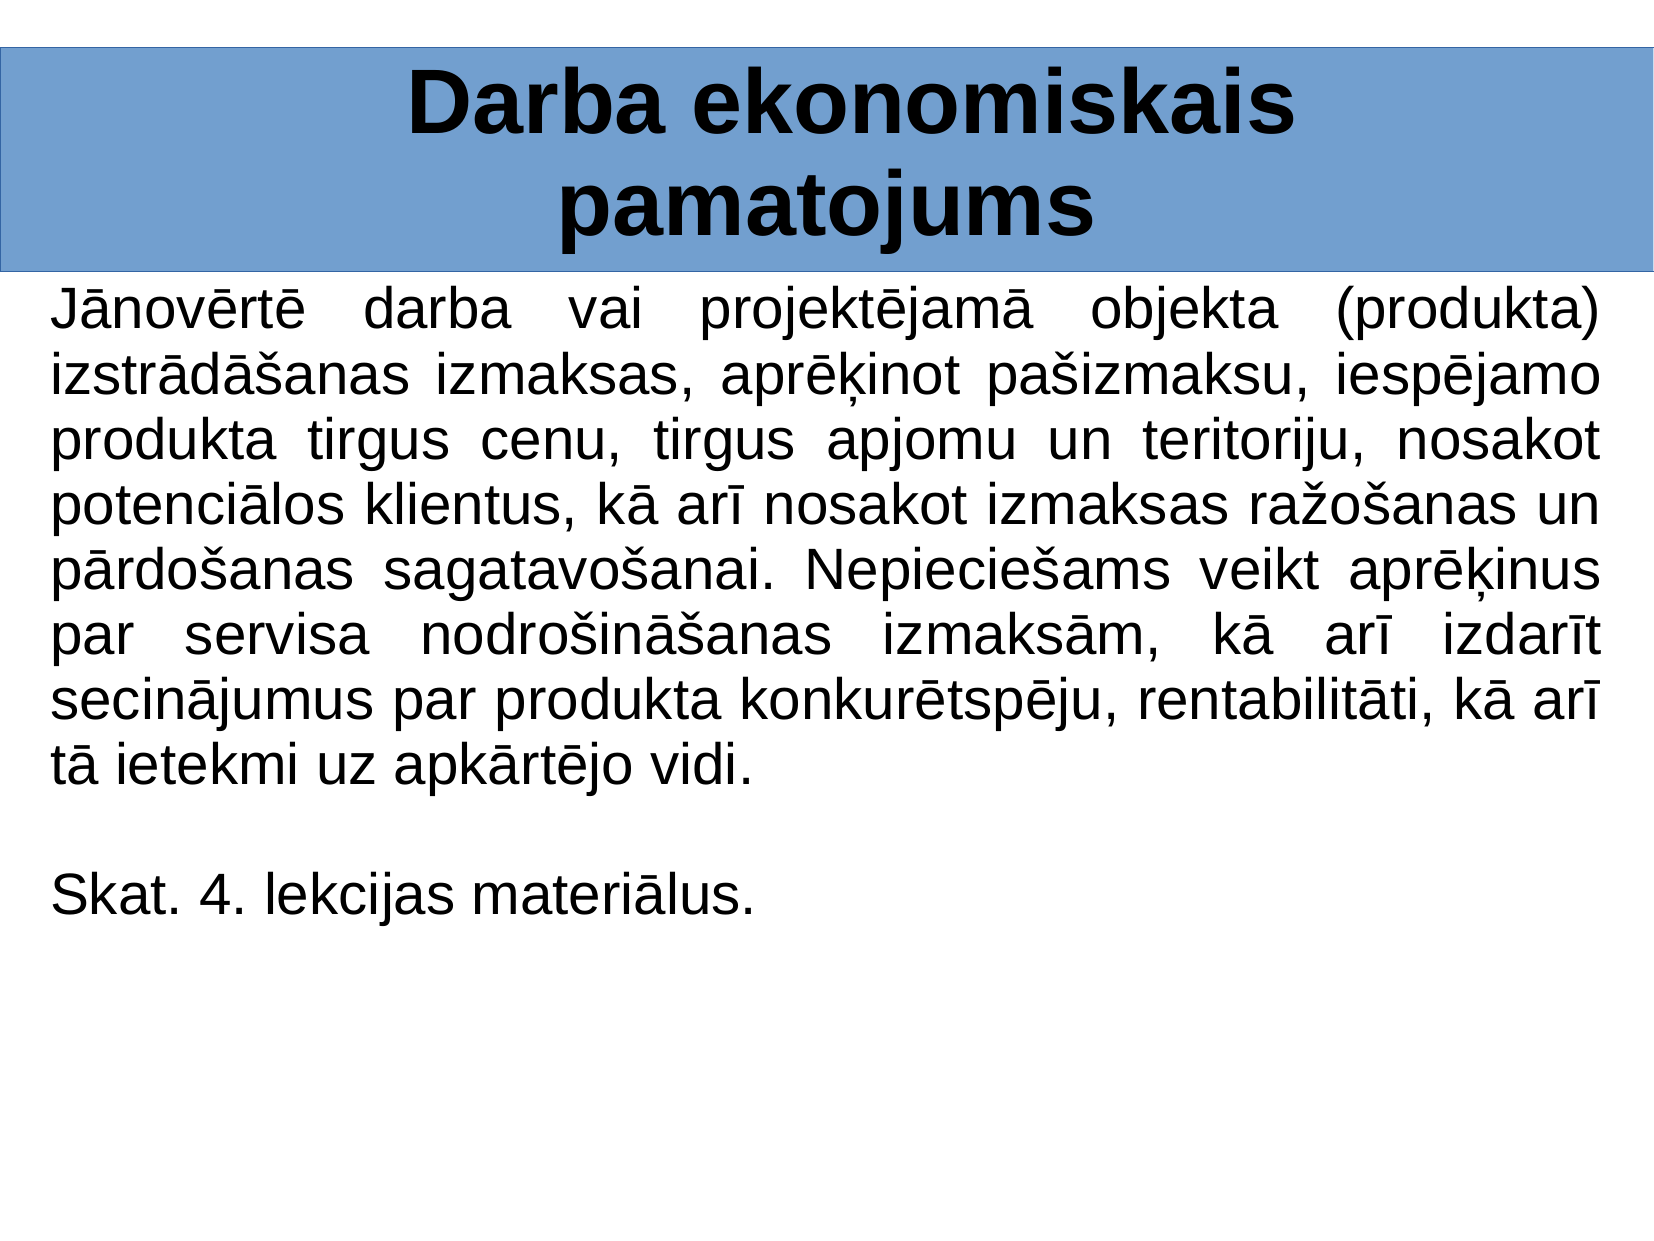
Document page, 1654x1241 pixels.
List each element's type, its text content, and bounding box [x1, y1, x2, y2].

title Darba ekonomiskais pamatojums [82, 49, 1571, 257]
text_box Jānovērtē darba vai projektējamā objekta (produkta) izstrādāšanas izmaksas, aprēķinot pašizmaksu, iespējamo produkta tirgus cenu, tirgus apjomu un teritoriju, nosakot potenciālos klientus, kā arī nosakot izmaksas ražošanas un pārdošanas sagatavošanai. Nepieciešams veikt aprēķinus par servisa nodrošināšanas izmaksām, kā arī izdarīt secinājumus par produkta konkurētspēju, rentabilitāti, kā arī tā ietekmi uz apkārtējo vidi. Skat. 4. lekcijas materiālus. [35, 268, 1619, 1193]
text_box [0, 47, 1654, 272]
